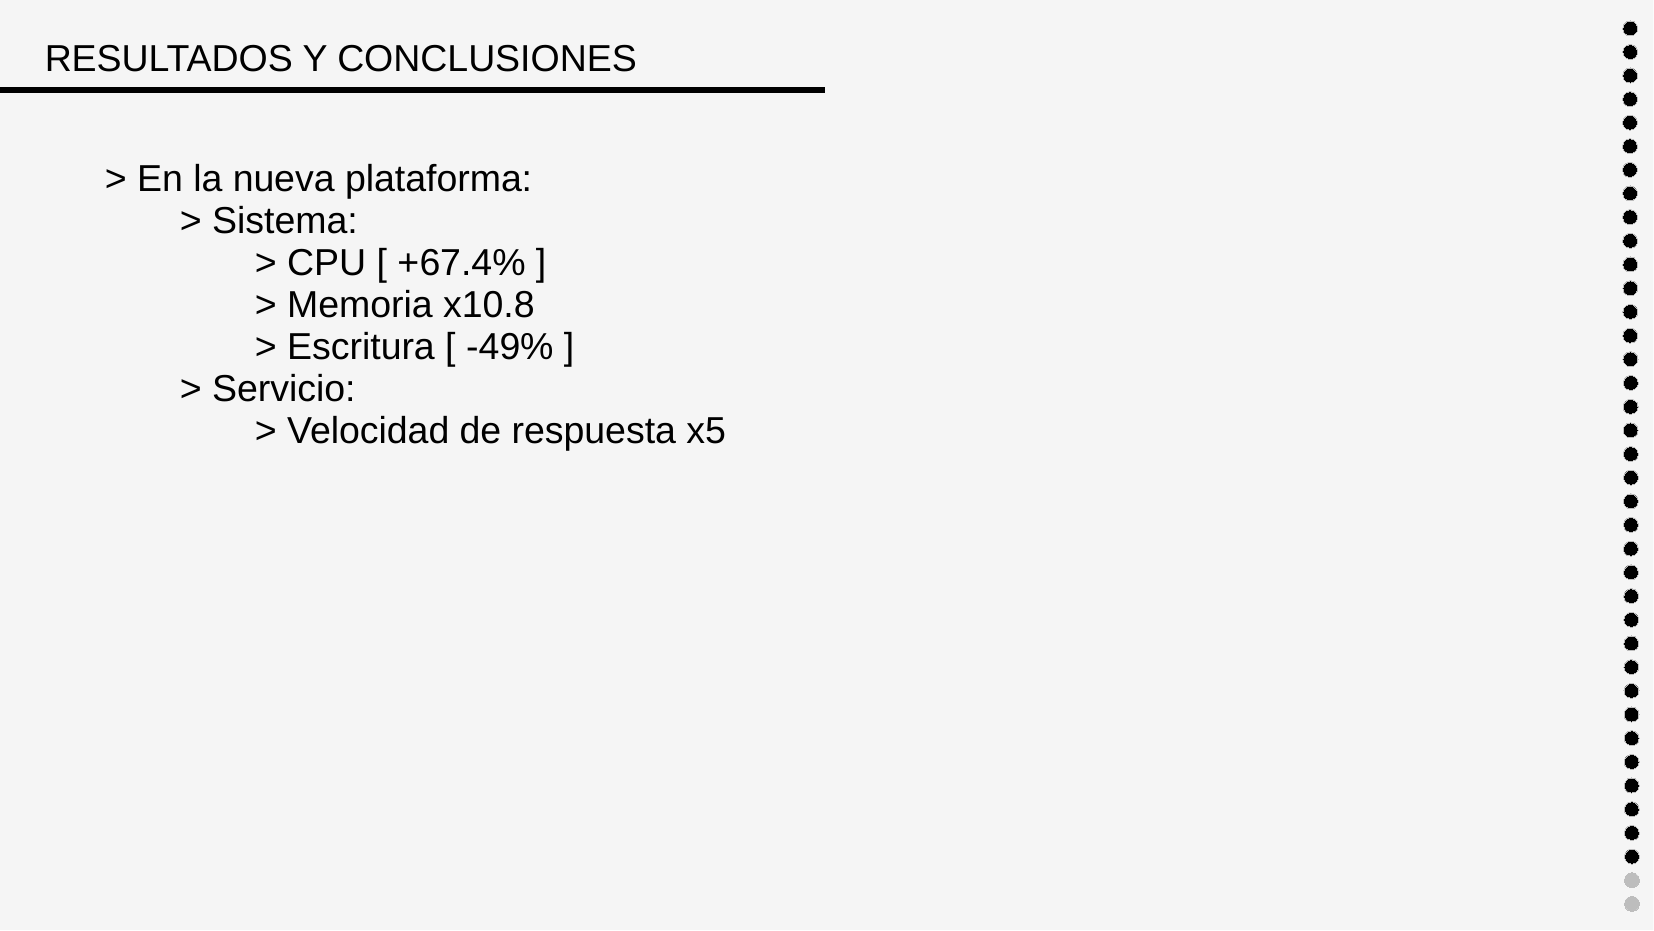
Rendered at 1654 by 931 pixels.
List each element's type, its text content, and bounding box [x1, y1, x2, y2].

text_box [1624, 896, 1640, 912]
text_box [1622, 185, 1638, 201]
text_box [1623, 493, 1639, 509]
text_box [1623, 422, 1639, 438]
text_box [1622, 351, 1639, 367]
text_box [1622, 256, 1638, 272]
text_box [1623, 541, 1639, 557]
text_box [1624, 777, 1640, 794]
text_box RESULTADOS Y CONCLUSIONES [30, 30, 826, 129]
text_box [1623, 588, 1639, 604]
text_box > En la nueva plataforma: > Sistema: > CPU [ +67.4% ] > Memoria x10.8 > Escritura [ -49% ] > Servicio: > Velocidad de respuesta x5 [90, 150, 1111, 459]
text_box [1624, 872, 1640, 888]
text_box [1622, 67, 1638, 84]
text_box [1623, 683, 1640, 699]
text_box [1623, 399, 1639, 415]
text_box [1623, 635, 1639, 651]
text_box [1622, 280, 1638, 296]
text_box [1622, 138, 1638, 154]
text_box [1622, 91, 1638, 107]
text_box [1622, 304, 1638, 320]
text_box [1624, 706, 1640, 723]
text_box [1622, 44, 1638, 60]
text_box [1622, 162, 1638, 178]
text_box [1622, 233, 1638, 249]
text_box [1624, 730, 1640, 746]
text_box [1623, 375, 1639, 391]
text_box [1623, 470, 1639, 486]
text_box [1624, 849, 1640, 865]
text_box [1623, 564, 1639, 580]
text_box [1622, 20, 1638, 36]
text_box [1622, 115, 1638, 131]
text_box [1623, 659, 1639, 675]
text_box [1623, 517, 1639, 533]
text_box [1623, 446, 1639, 462]
text_box [1622, 209, 1638, 225]
text_box [1623, 612, 1639, 628]
text_box [1624, 801, 1640, 817]
text_box [1624, 754, 1640, 770]
text_box [1624, 825, 1640, 841]
text_box [1622, 328, 1638, 344]
